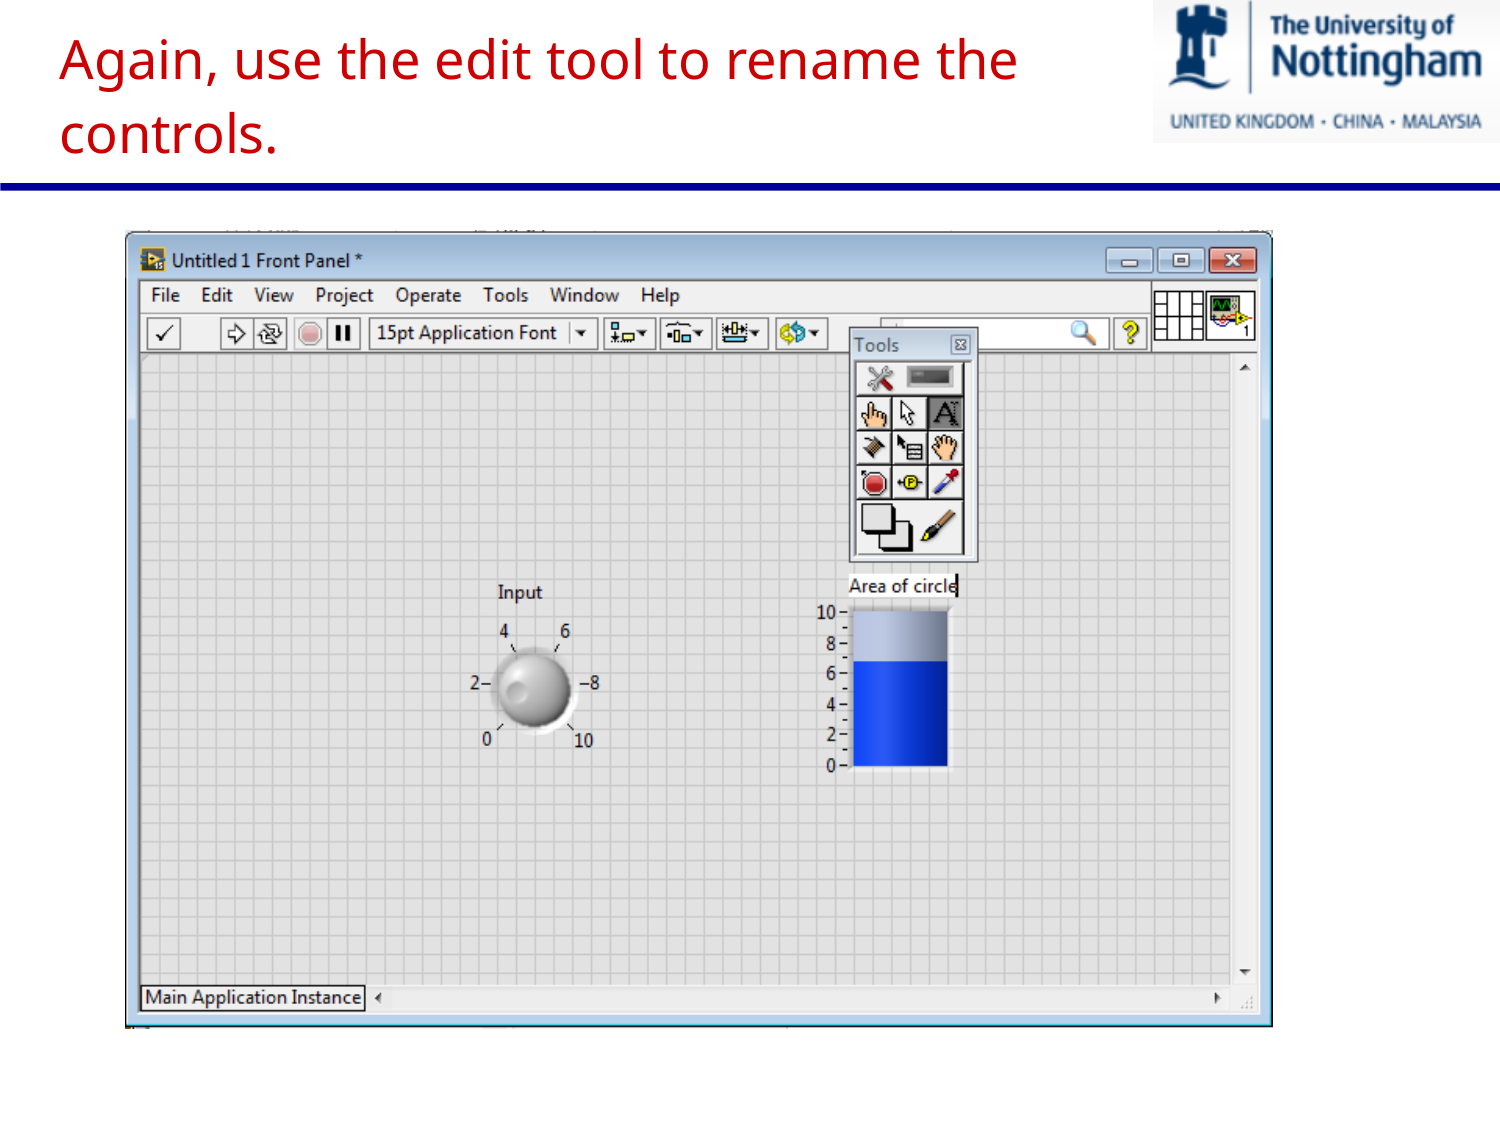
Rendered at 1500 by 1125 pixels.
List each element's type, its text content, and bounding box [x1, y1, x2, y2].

title Again, use the edit tool to rename the controls. [59, 32, 1091, 159]
picture [125, 230, 1273, 1029]
picture [1153, 0, 1500, 143]
